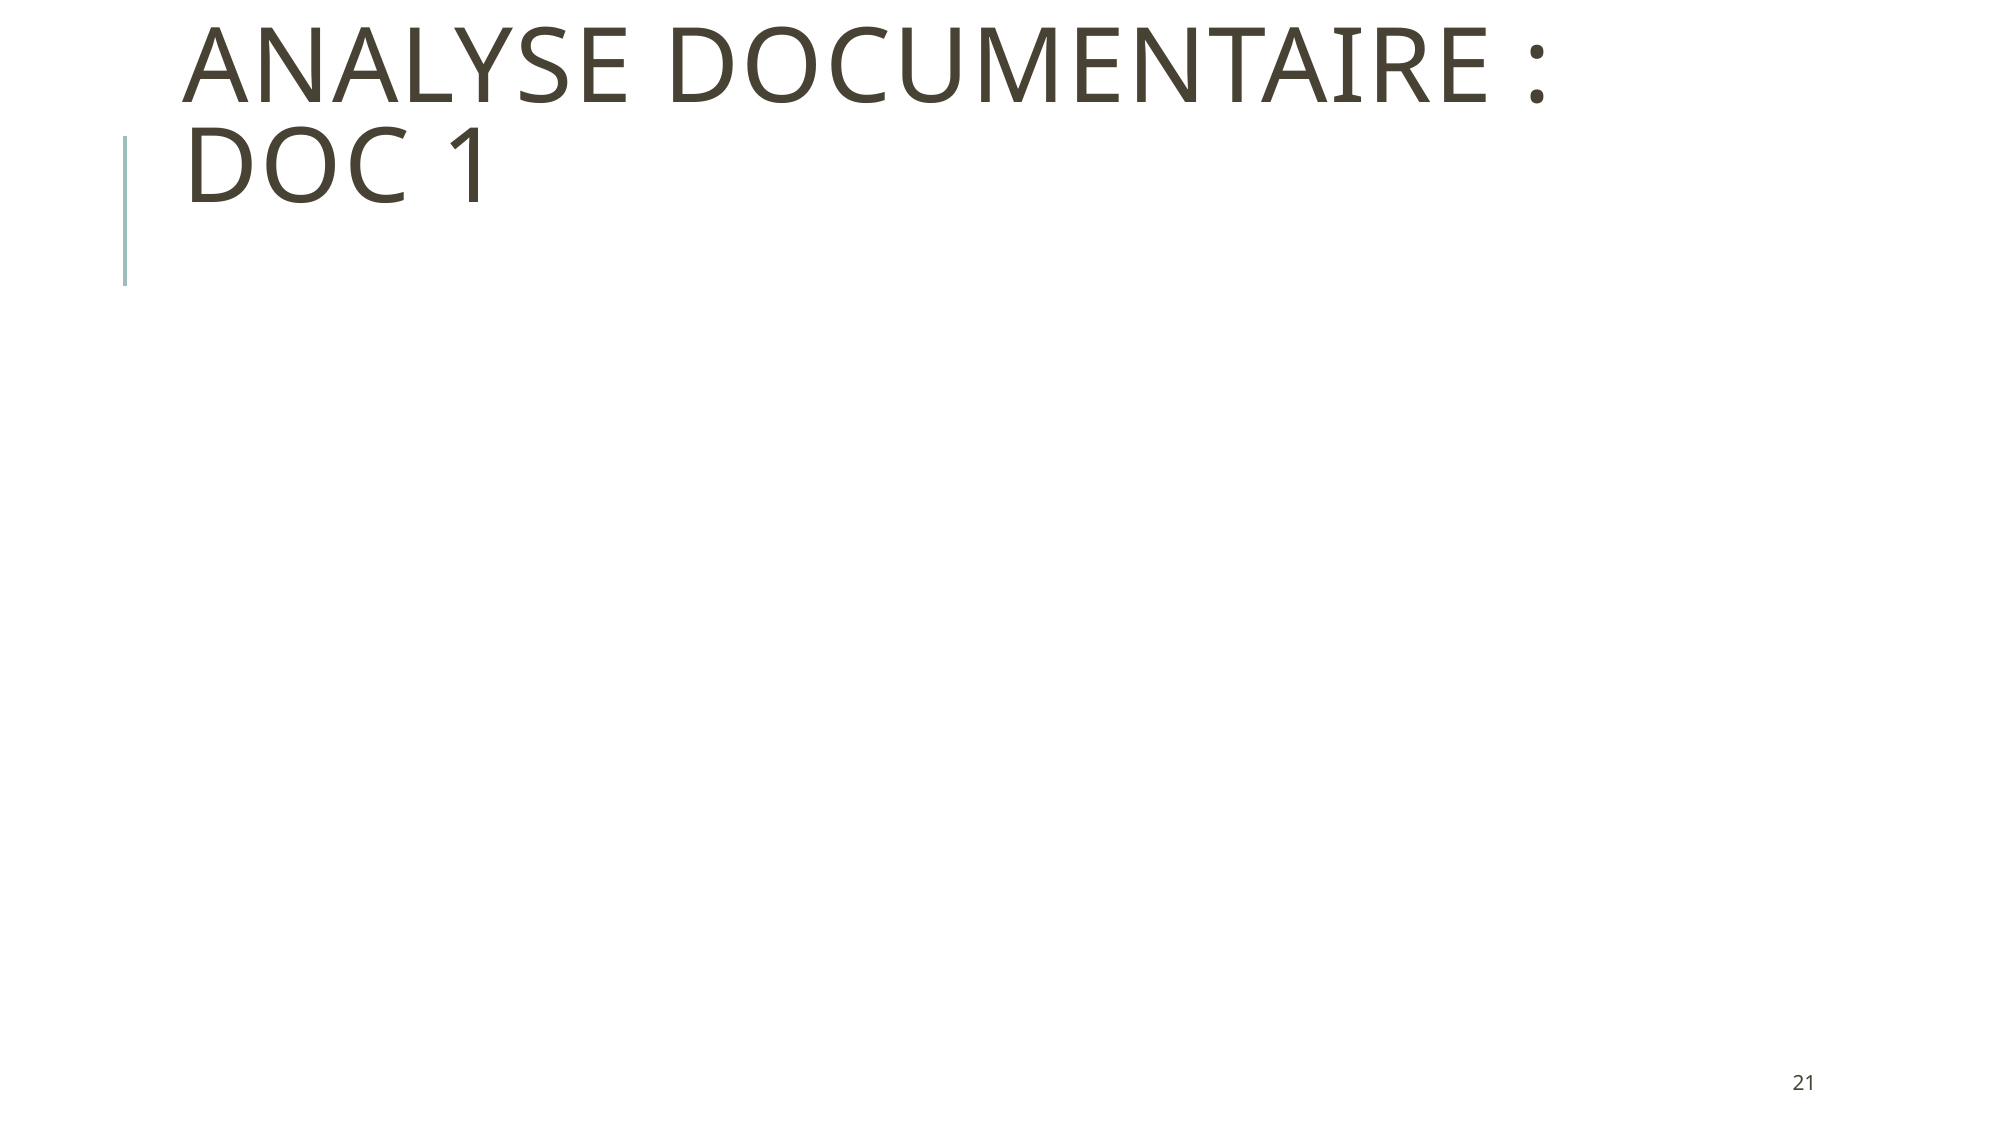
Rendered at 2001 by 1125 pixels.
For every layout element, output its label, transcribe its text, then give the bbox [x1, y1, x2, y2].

text_box 21 [1777, 1061, 1938, 1107]
title Analyse documentaire : doc 1 [168, 0, 1763, 246]
